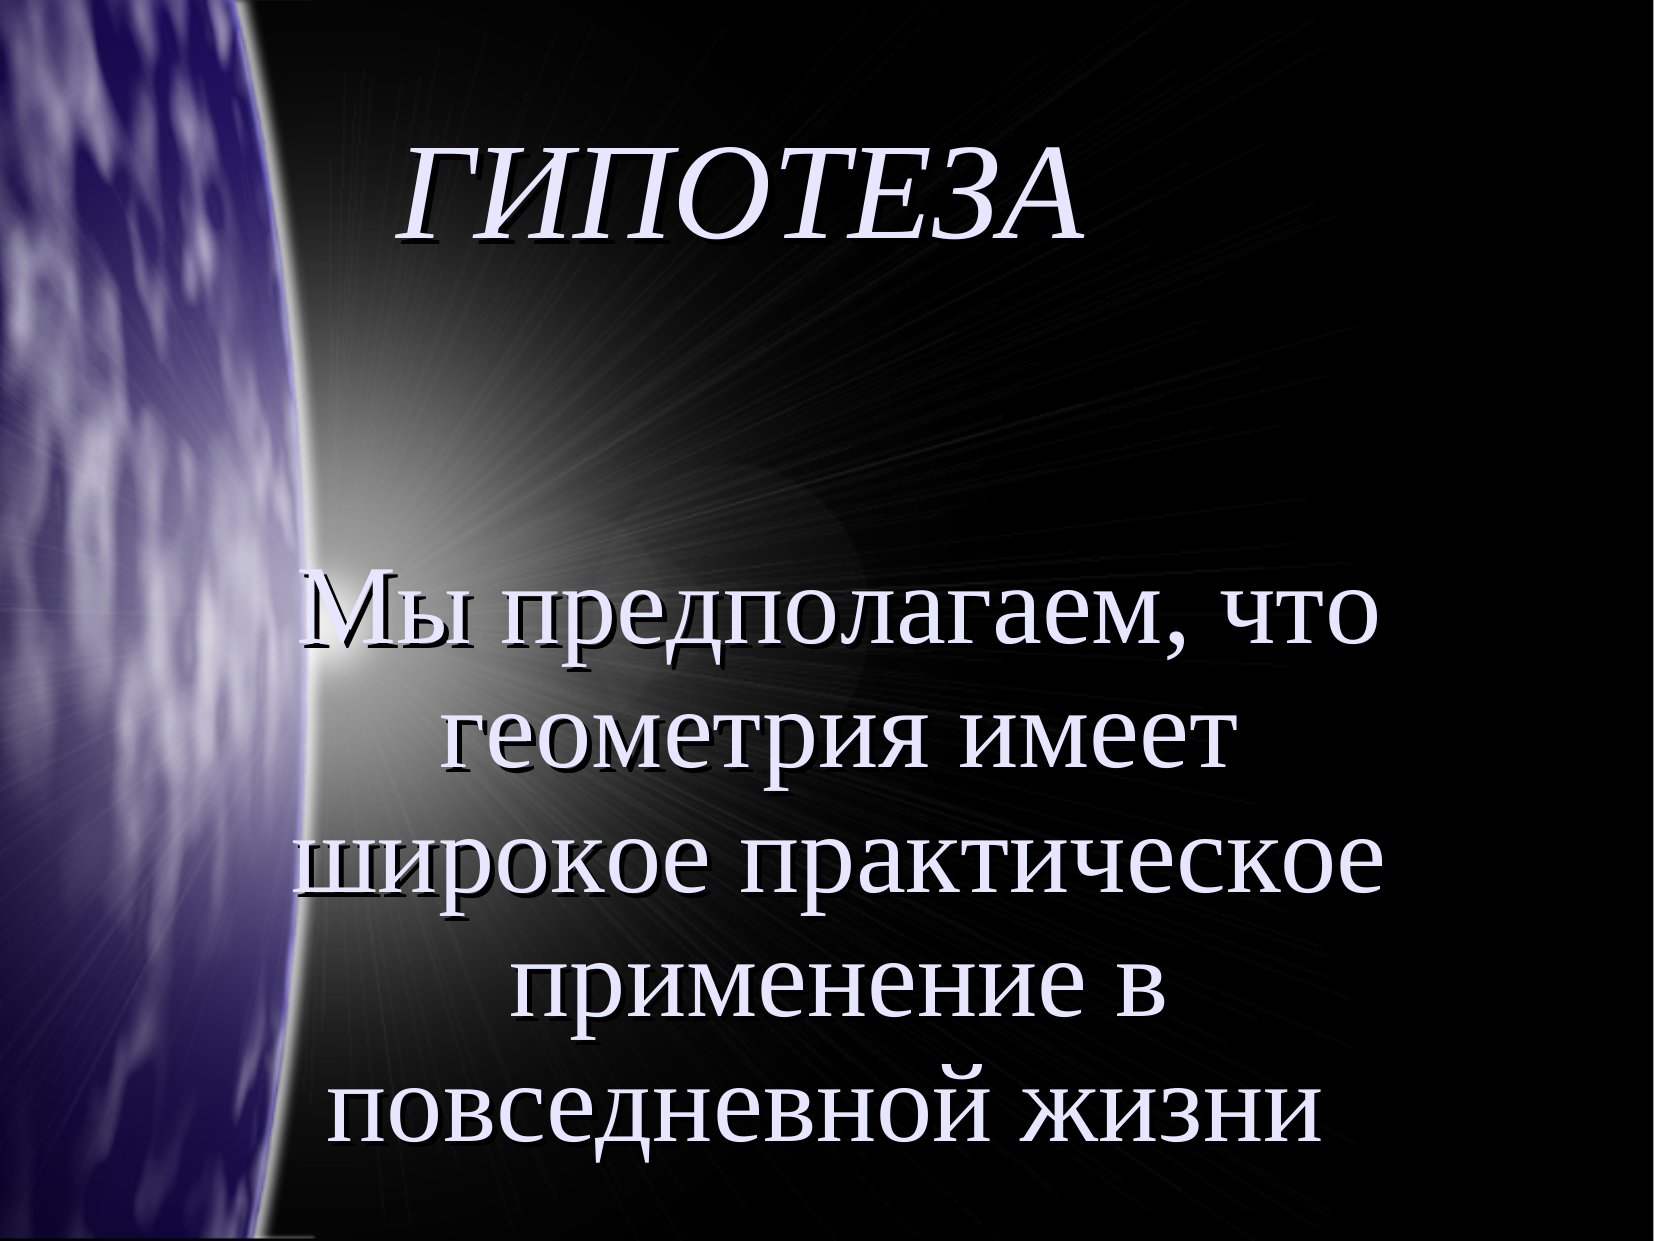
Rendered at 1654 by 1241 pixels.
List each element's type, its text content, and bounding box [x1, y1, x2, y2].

title ГИПОТЕЗА [34, 88, 1447, 296]
subtitle Мы предполагаем, что геометрия имеет широкое практическое применение в повседневной жизни [265, 542, 1414, 1166]
picture [0, 0, 1654, 1241]
